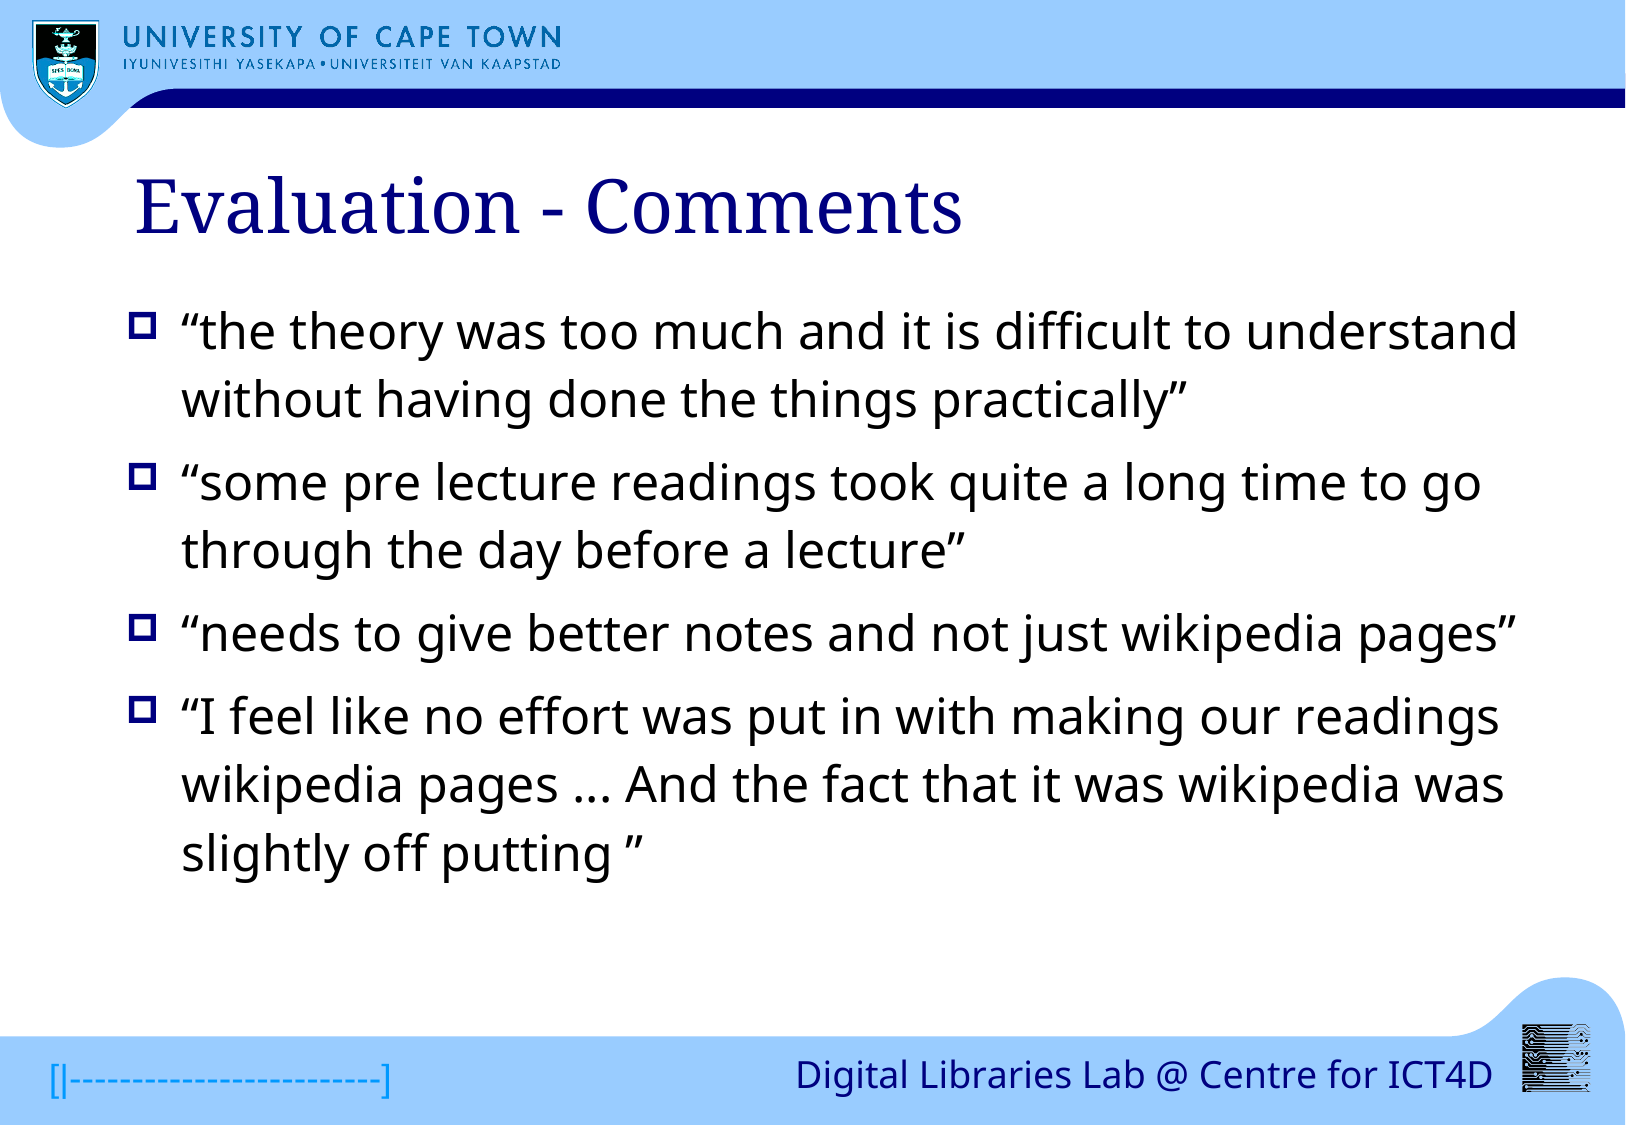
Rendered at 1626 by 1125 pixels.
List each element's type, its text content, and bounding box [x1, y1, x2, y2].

title Evaluation - Comments [134, 140, 1571, 268]
picture [120, 23, 563, 71]
text_box [|-------------------------] [34, 1046, 663, 1112]
picture [1522, 1024, 1591, 1092]
picture [32, 20, 100, 109]
list “the theory was too much and it is difficult to understand without having done the things practically” “some pre lecture readings took quite a long time to go through the day before a lecture” “needs to give better notes and not just wikipedia pages” “I feel like no effort was put in with making our readings wikipedia pages ... And the fact that it was wikipedia was slightly off putting ” [125, 296, 1570, 949]
